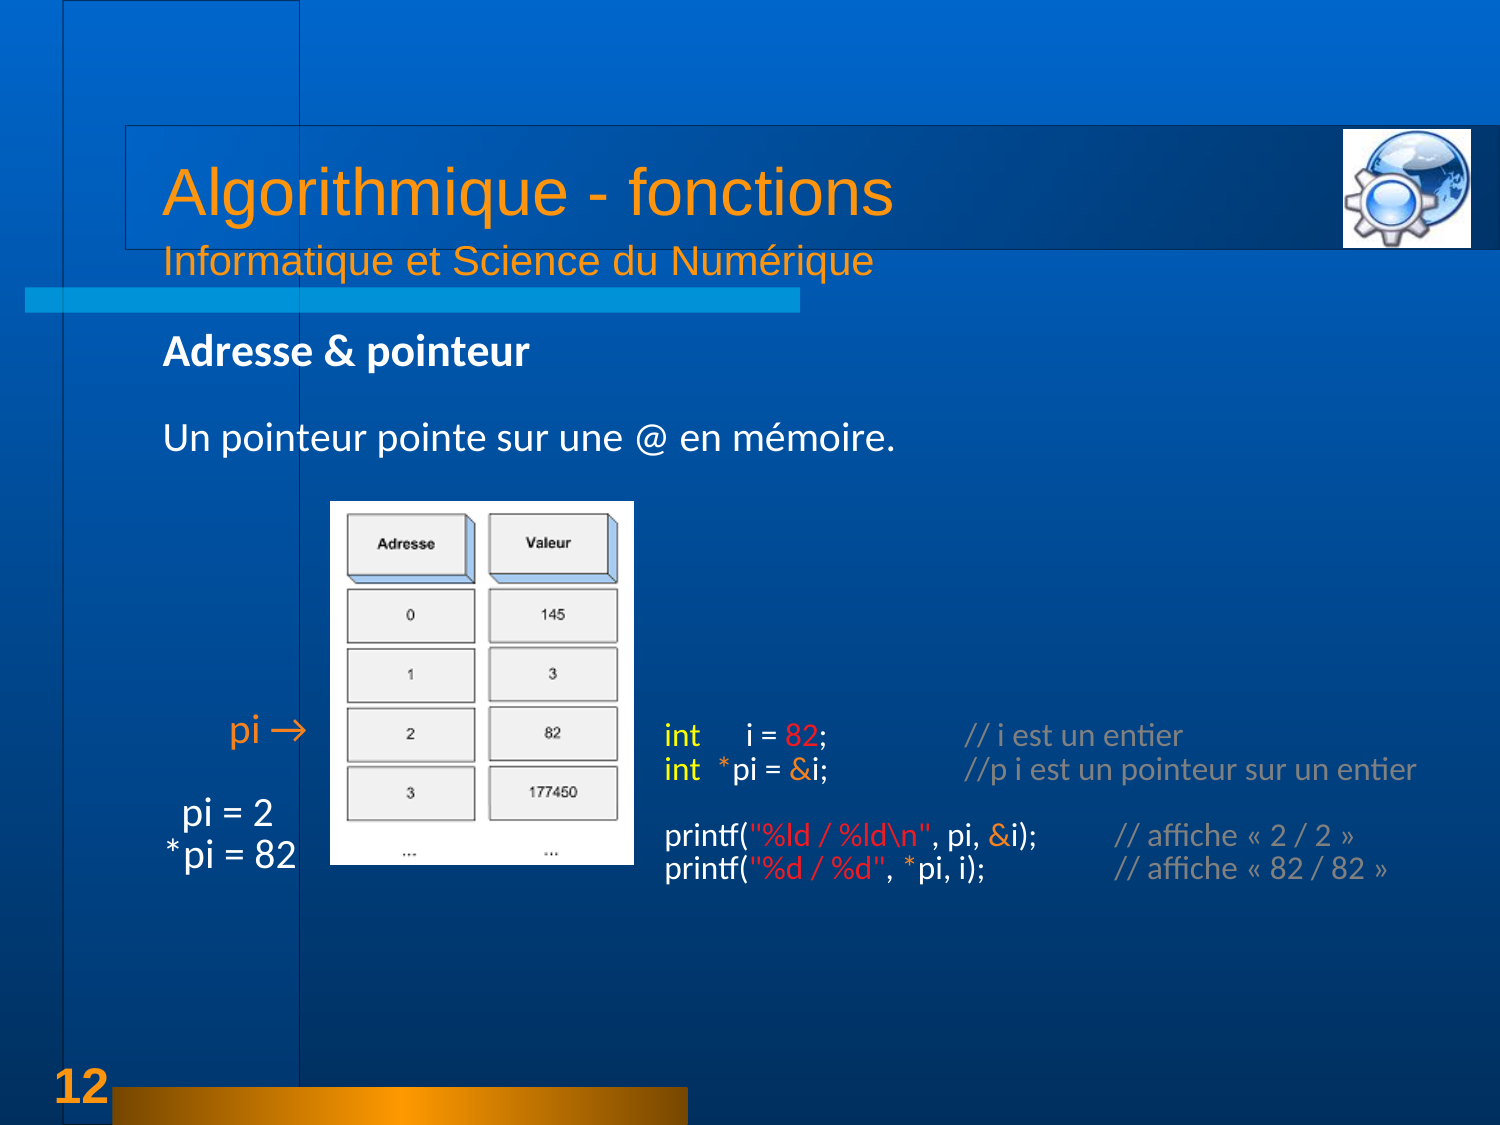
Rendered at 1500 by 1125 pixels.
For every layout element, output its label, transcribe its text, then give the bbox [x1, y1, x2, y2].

text_box int i = 82; // i est un entier int *pi = &i; //p i est un pointeur sur un entier printf("%ld / %ld\n", pi, &i); // affiche « 2 / 2 » printf("%d / %d", *pi, i); // affiche « 82 / 82 » [649, 714, 1447, 1010]
picture [1343, 129, 1471, 248]
text_box Adresse & pointeur Un pointeur pointe sur une @ en mémoire. pi → pi = 2 *pi = 82 [147, 324, 945, 957]
picture [330, 501, 634, 865]
